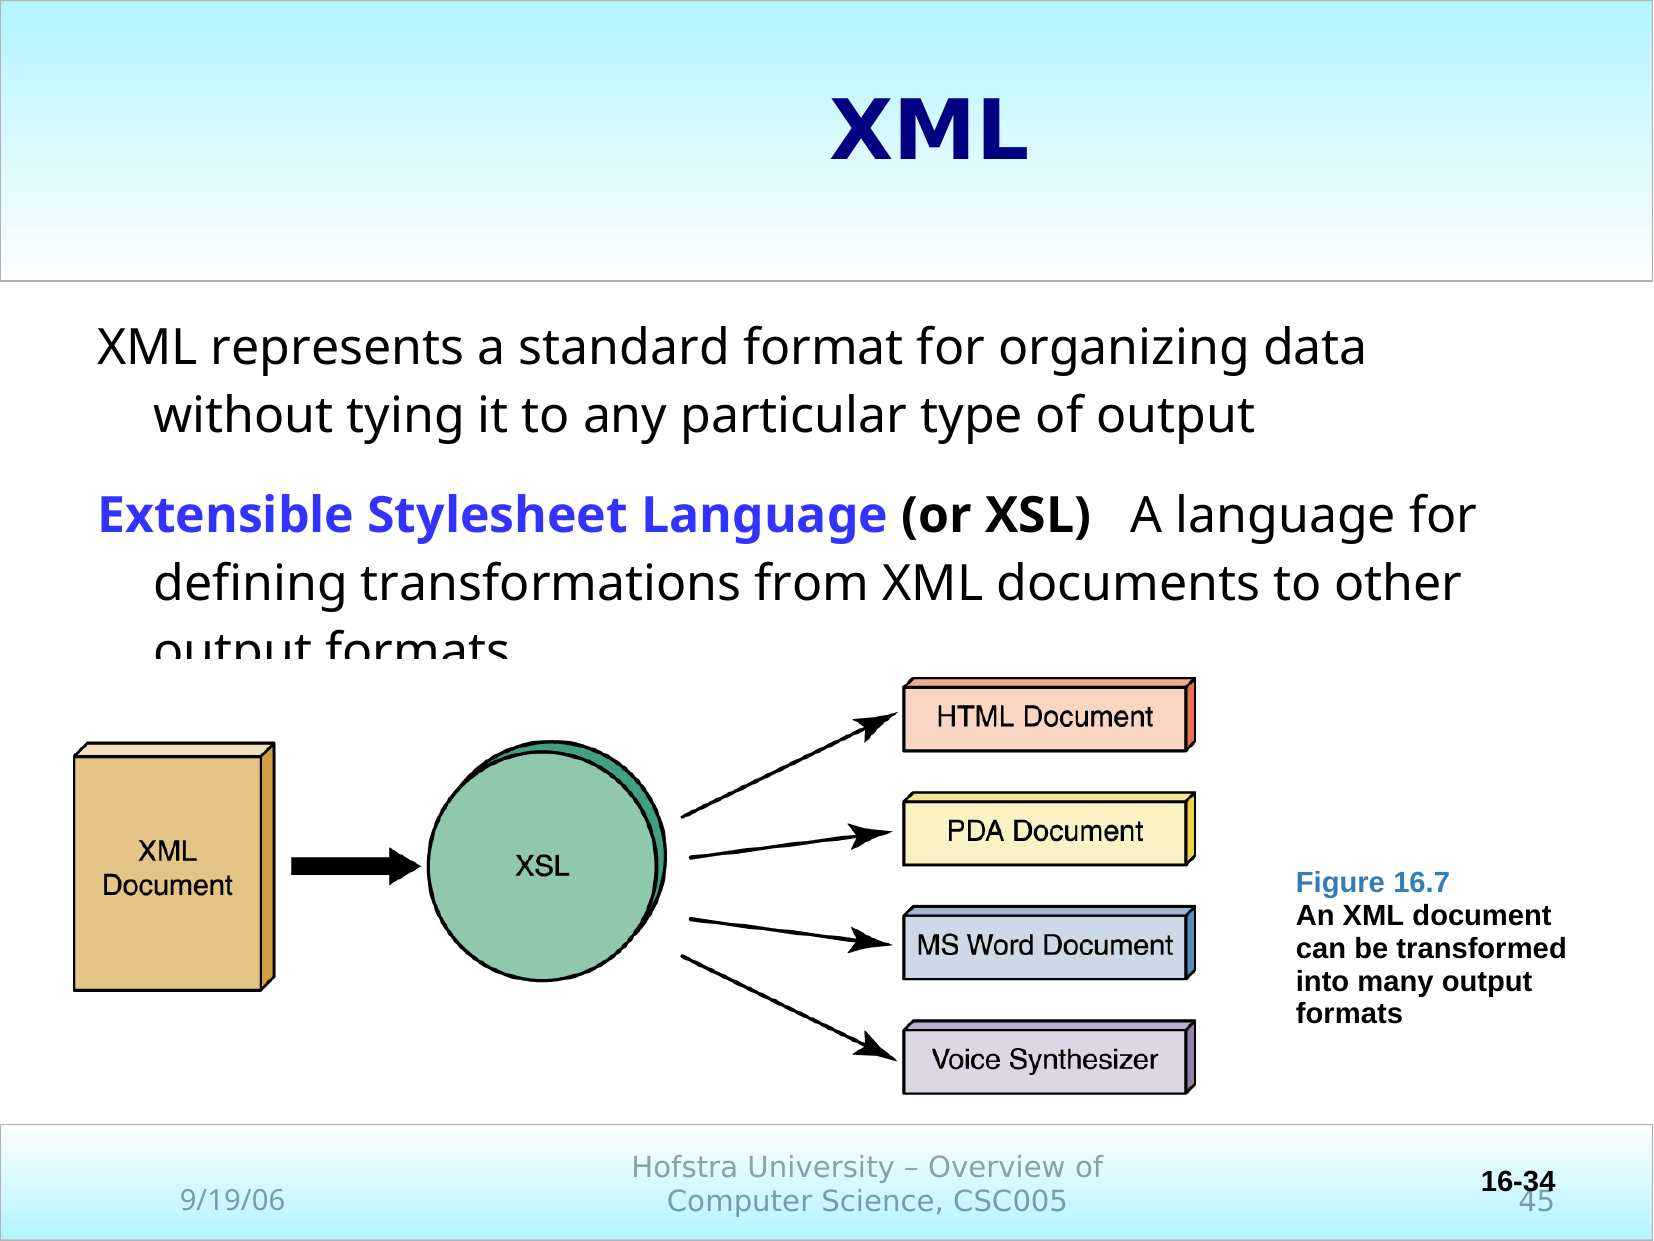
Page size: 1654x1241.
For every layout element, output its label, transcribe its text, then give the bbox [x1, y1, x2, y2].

list XML represents a standard format for organizing data without tying it to any particular type of output Extensible Stylesheet Language (or XSL) A language for defining transformations from XML documents to other output formats [82, 303, 1571, 1172]
text_box Figure 16.7 An XML document can be transformed into many output formats [1281, 858, 1612, 1038]
text_box 16-34 [1184, 1157, 1571, 1216]
title XML [247, 27, 1612, 235]
picture [55, 659, 1213, 1112]
